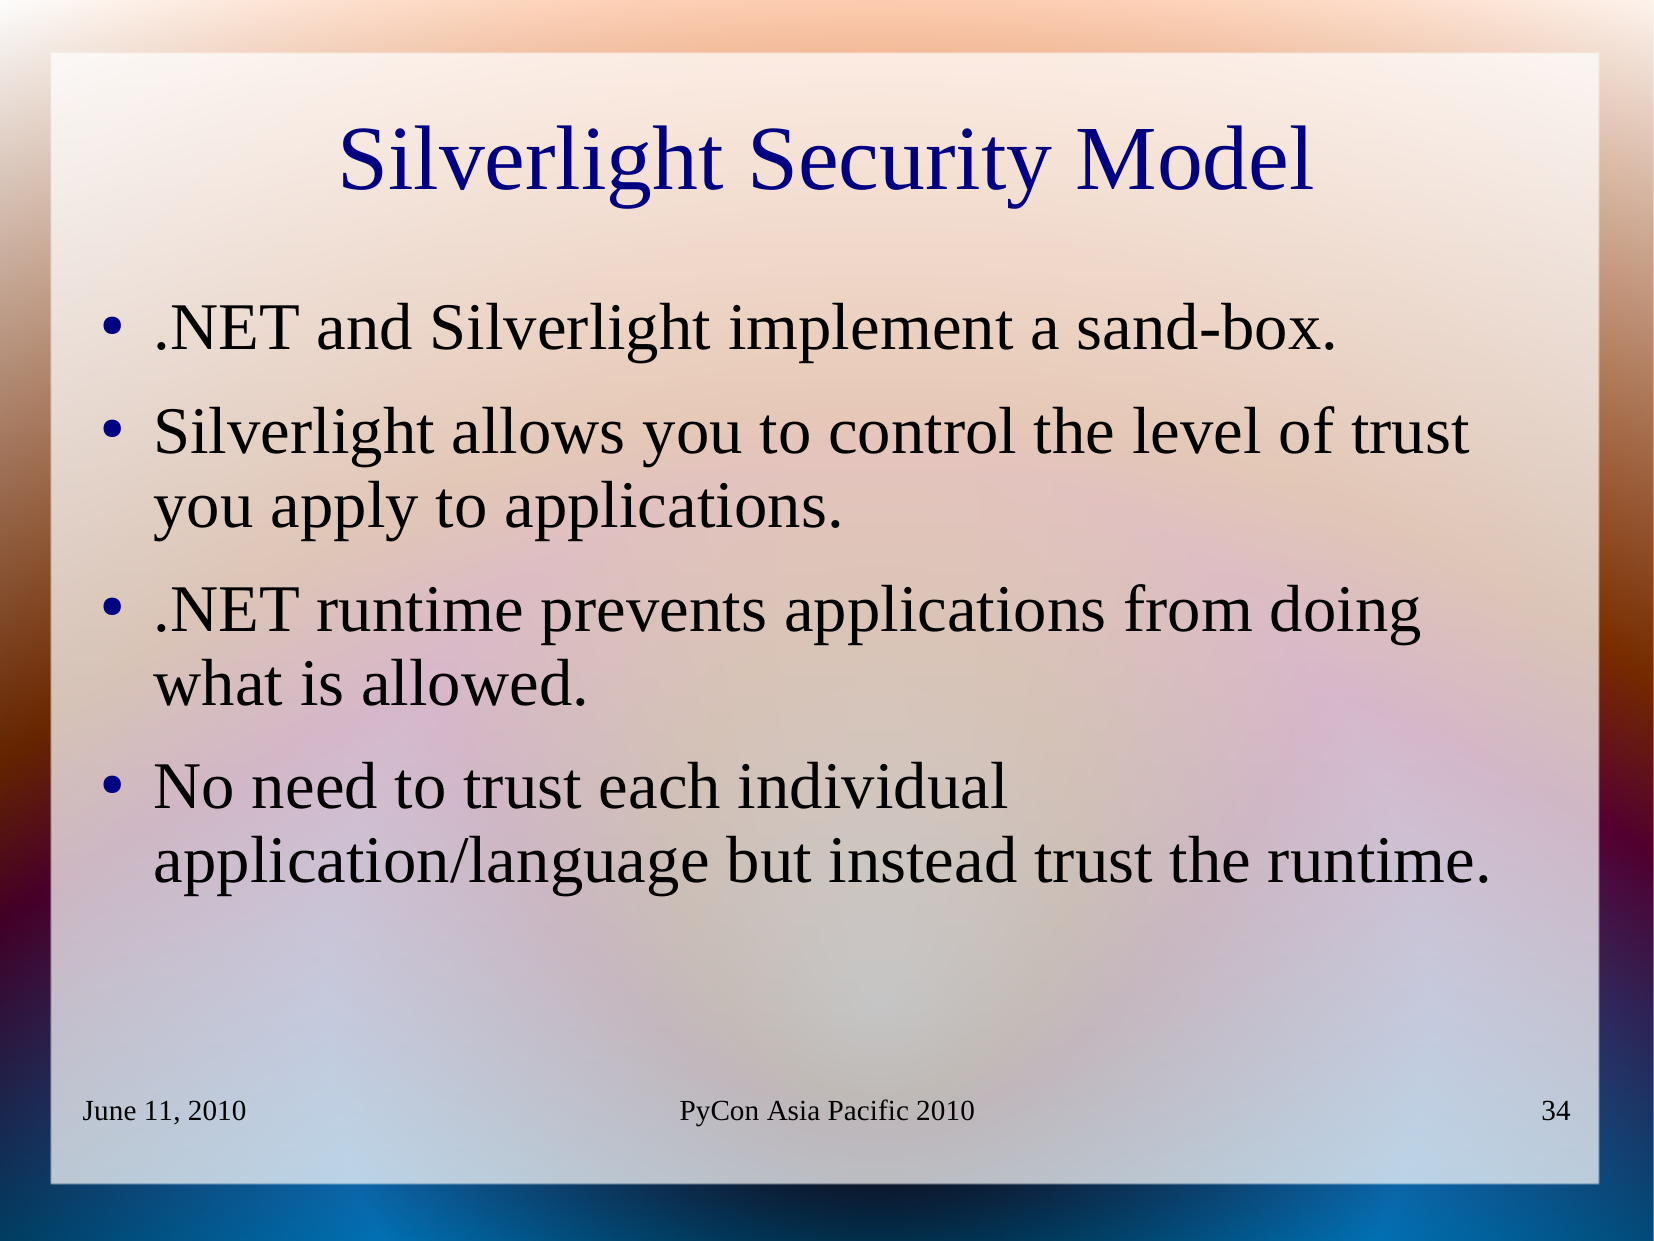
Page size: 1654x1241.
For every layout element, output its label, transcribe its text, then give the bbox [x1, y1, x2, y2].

title Silverlight Security Model [82, 62, 1571, 256]
list .NET and Silverlight implement a sand-box. Silverlight allows you to control the level of trust you apply to applications. .NET runtime prevents applications from doing what is allowed. No need to trust each individual application/language but instead trust the runtime. [82, 290, 1571, 1019]
picture [0, 0, 1654, 1241]
